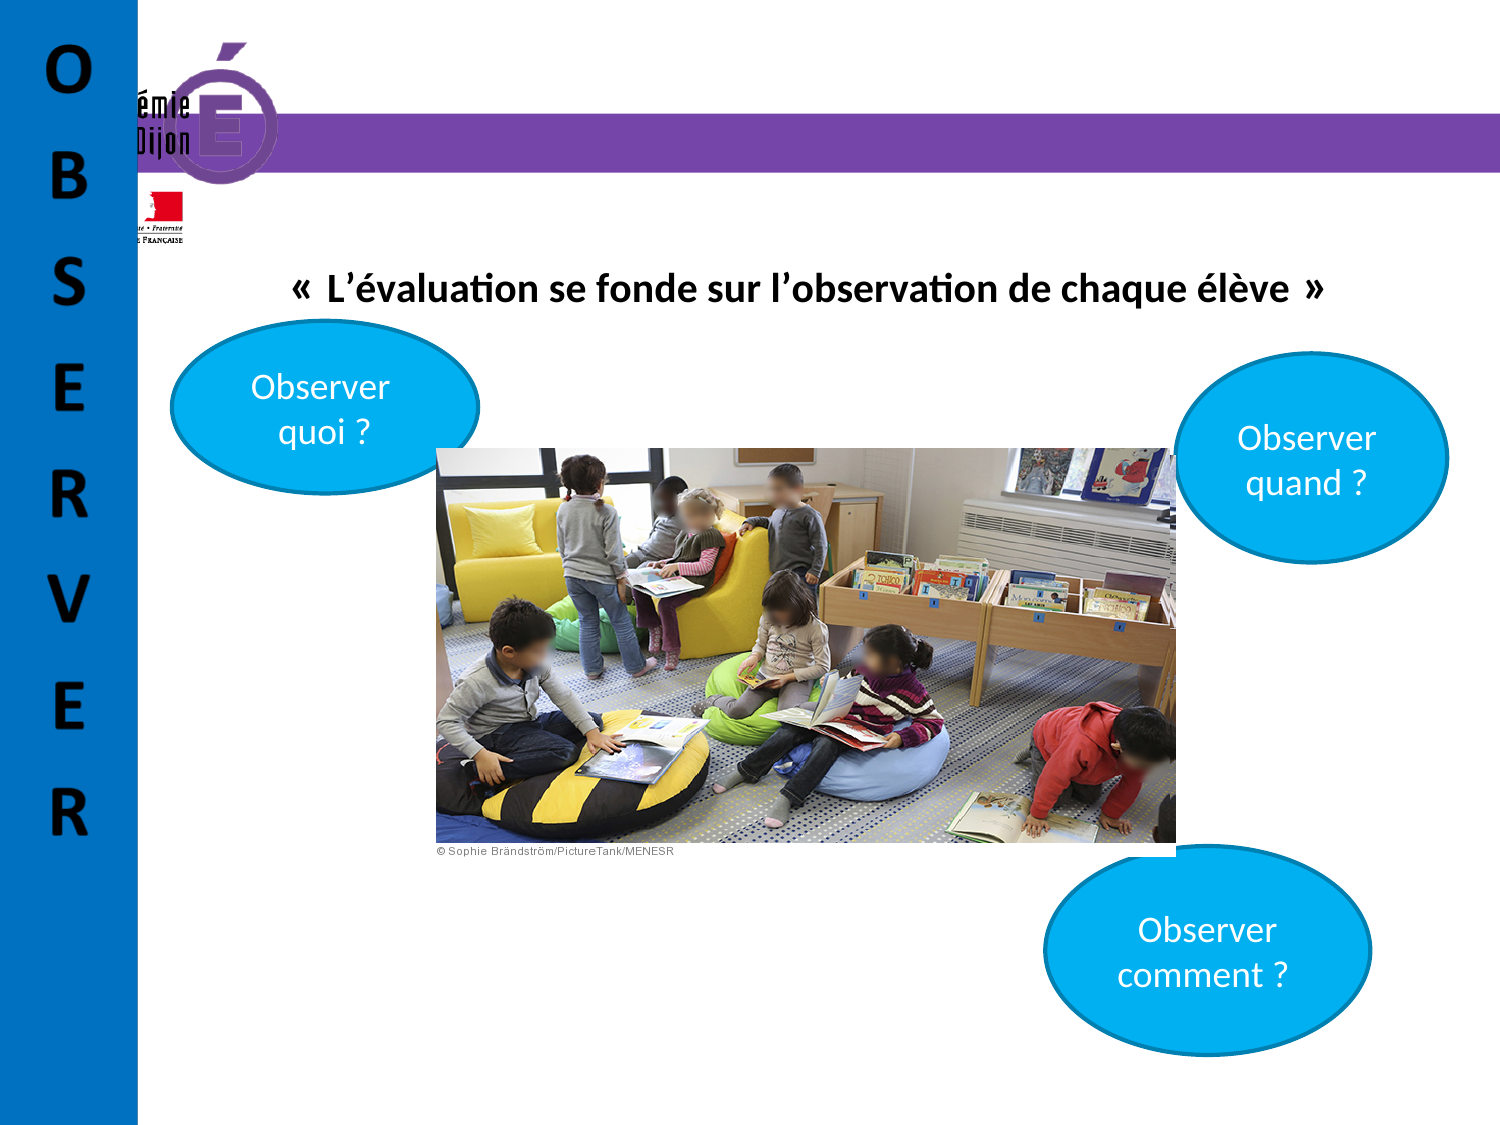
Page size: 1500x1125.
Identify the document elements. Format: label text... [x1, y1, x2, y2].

text_box « L’évaluation se fonde sur l’observation de chaque élève » [194, 184, 1424, 320]
picture [0, 0, 278, 1125]
text_box Observer quoi ? [171, 320, 479, 494]
text_box Observer comment ? [1045, 846, 1371, 1055]
picture [436, 448, 1176, 857]
text_box Observer quand ? [1175, 353, 1448, 563]
